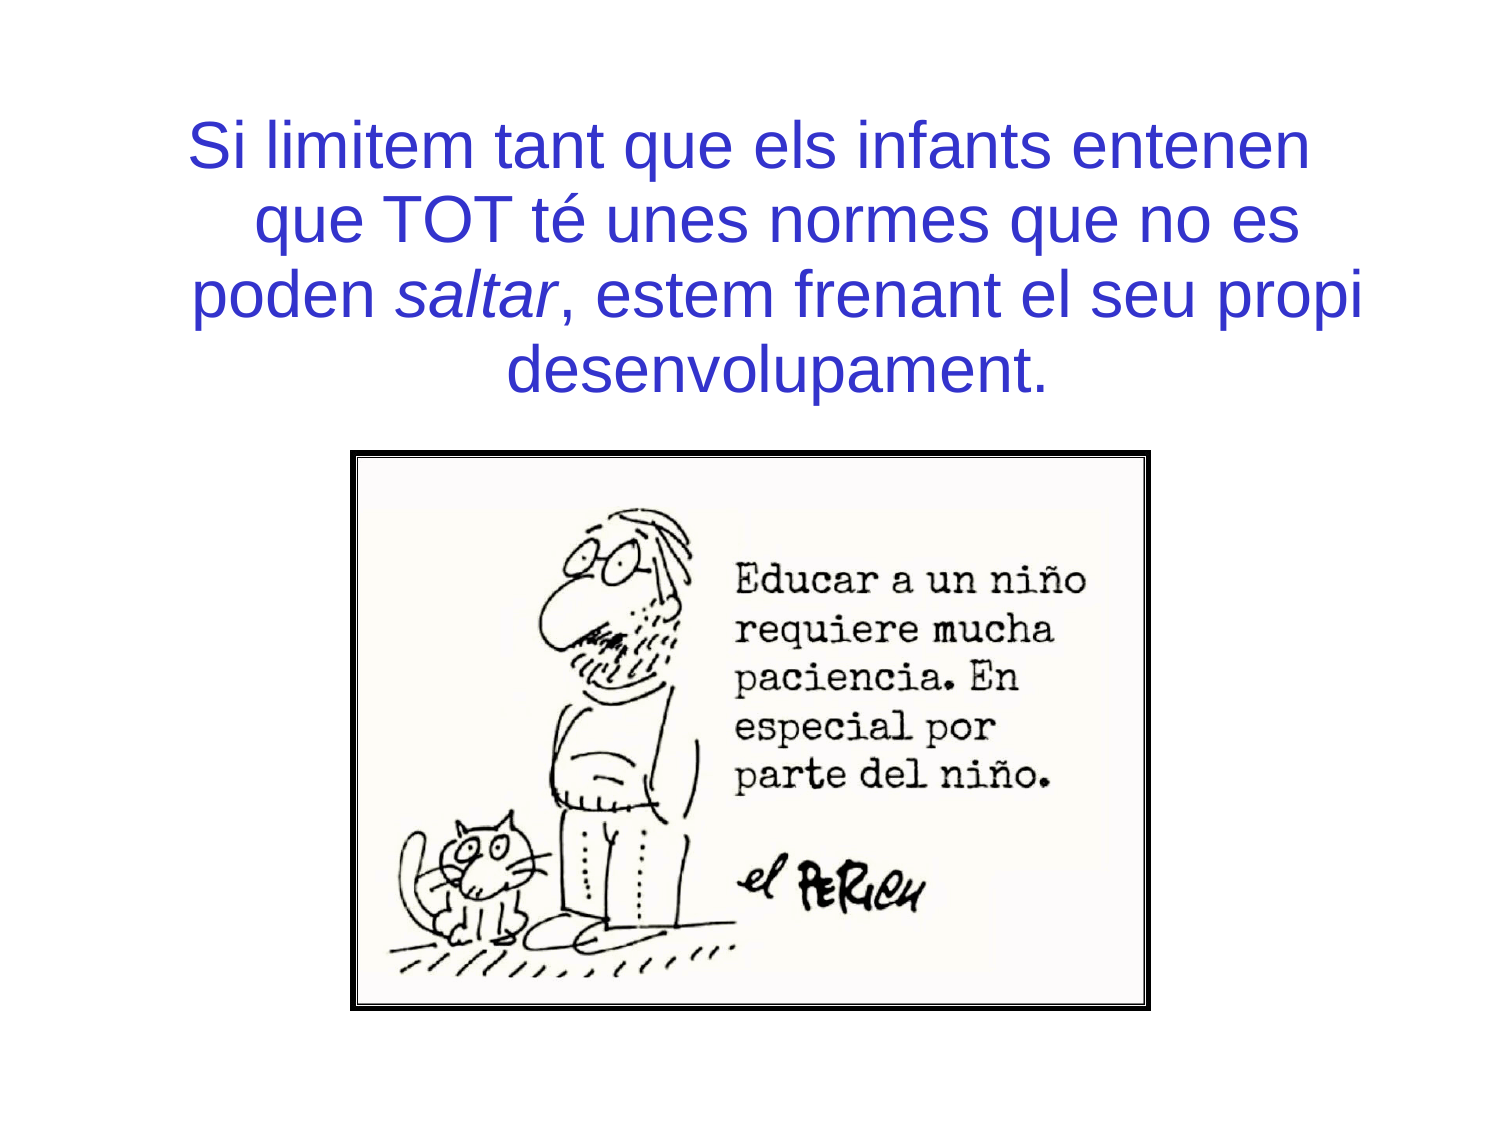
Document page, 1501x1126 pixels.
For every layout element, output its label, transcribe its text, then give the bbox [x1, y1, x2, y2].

text_box Si limitem tant que els infants entenen que TOT té unes normes que no es poden saltar, estem frenant el seu propi desenvolupament. [112, 99, 1388, 1001]
picture [350, 450, 1151, 1011]
